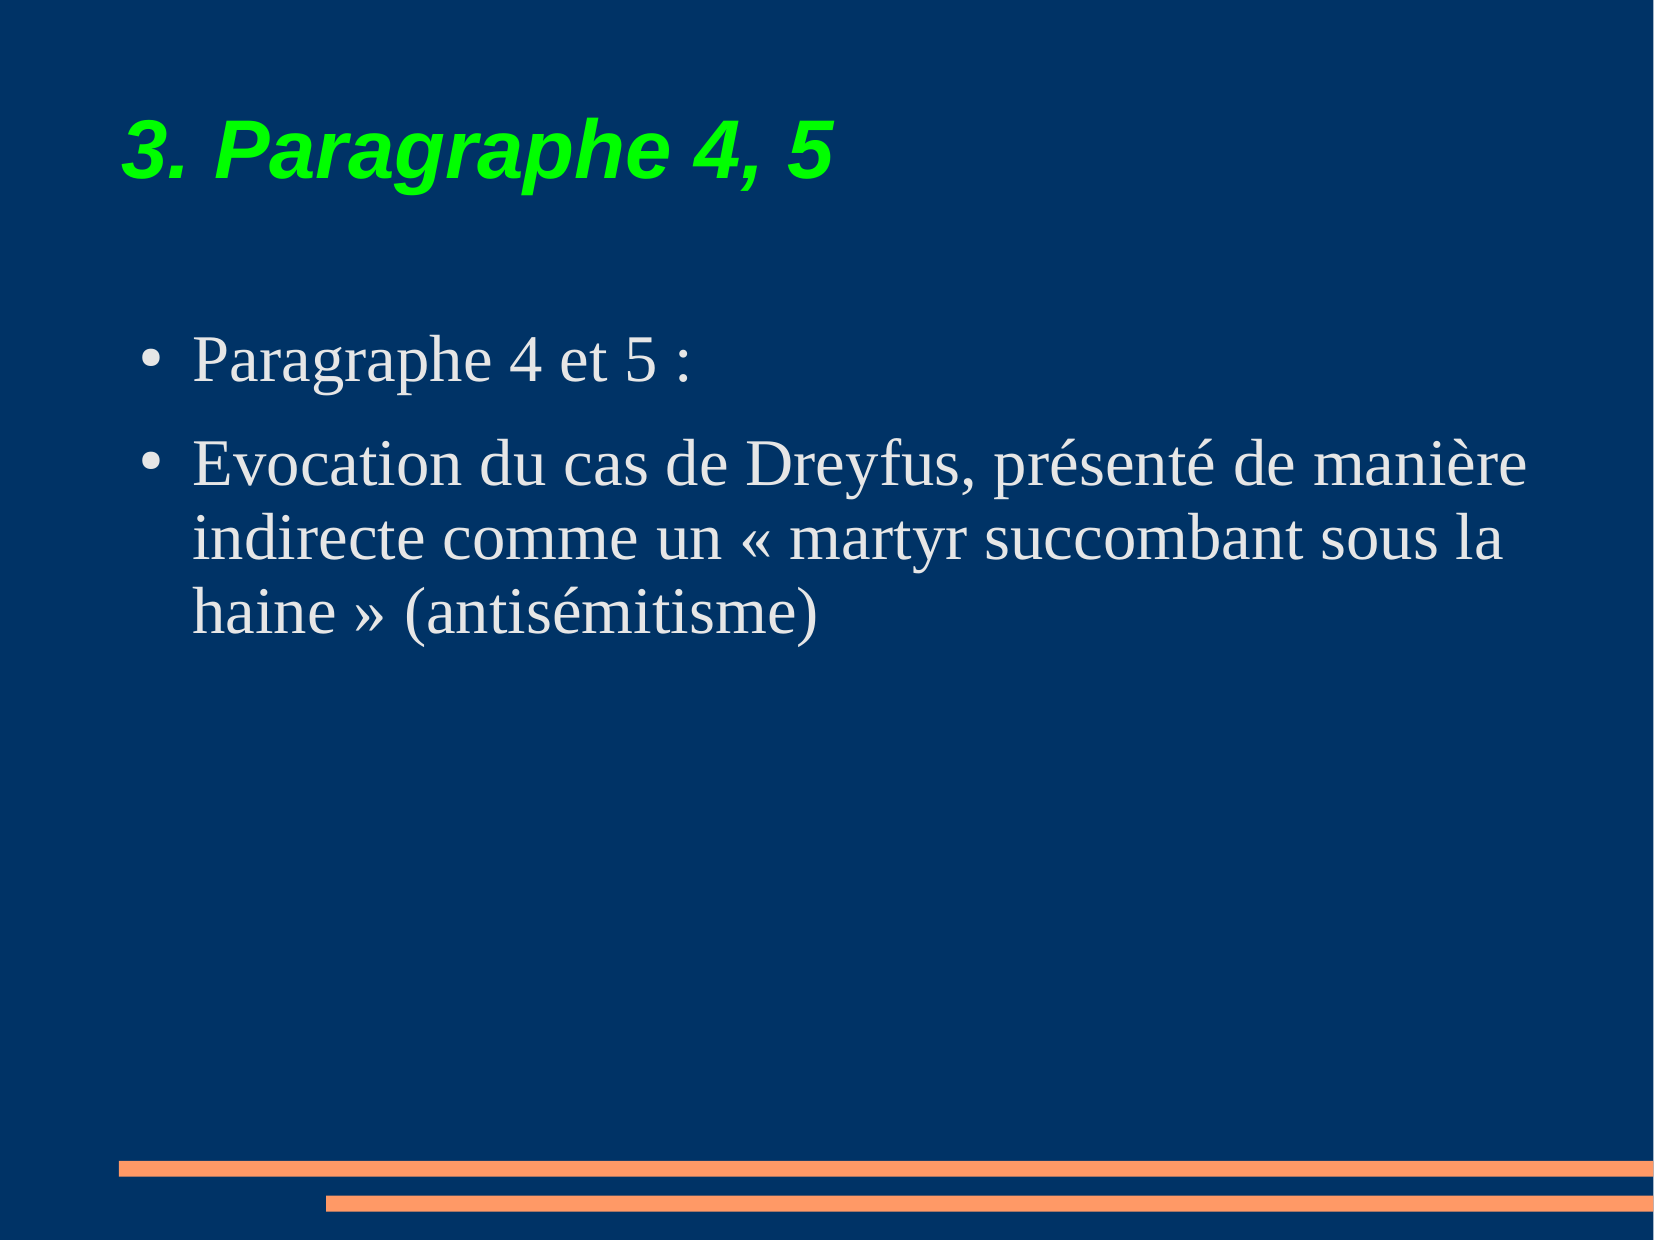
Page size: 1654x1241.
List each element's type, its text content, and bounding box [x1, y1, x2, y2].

list Paragraphe 4 et 5 : Evocation du cas de Dreyfus, présenté de manière indirecte comme un « martyr succombant sous la haine » (antisémitisme) [121, 322, 1561, 1118]
title 3. Paragraphe 4, 5 [121, 53, 1534, 246]
